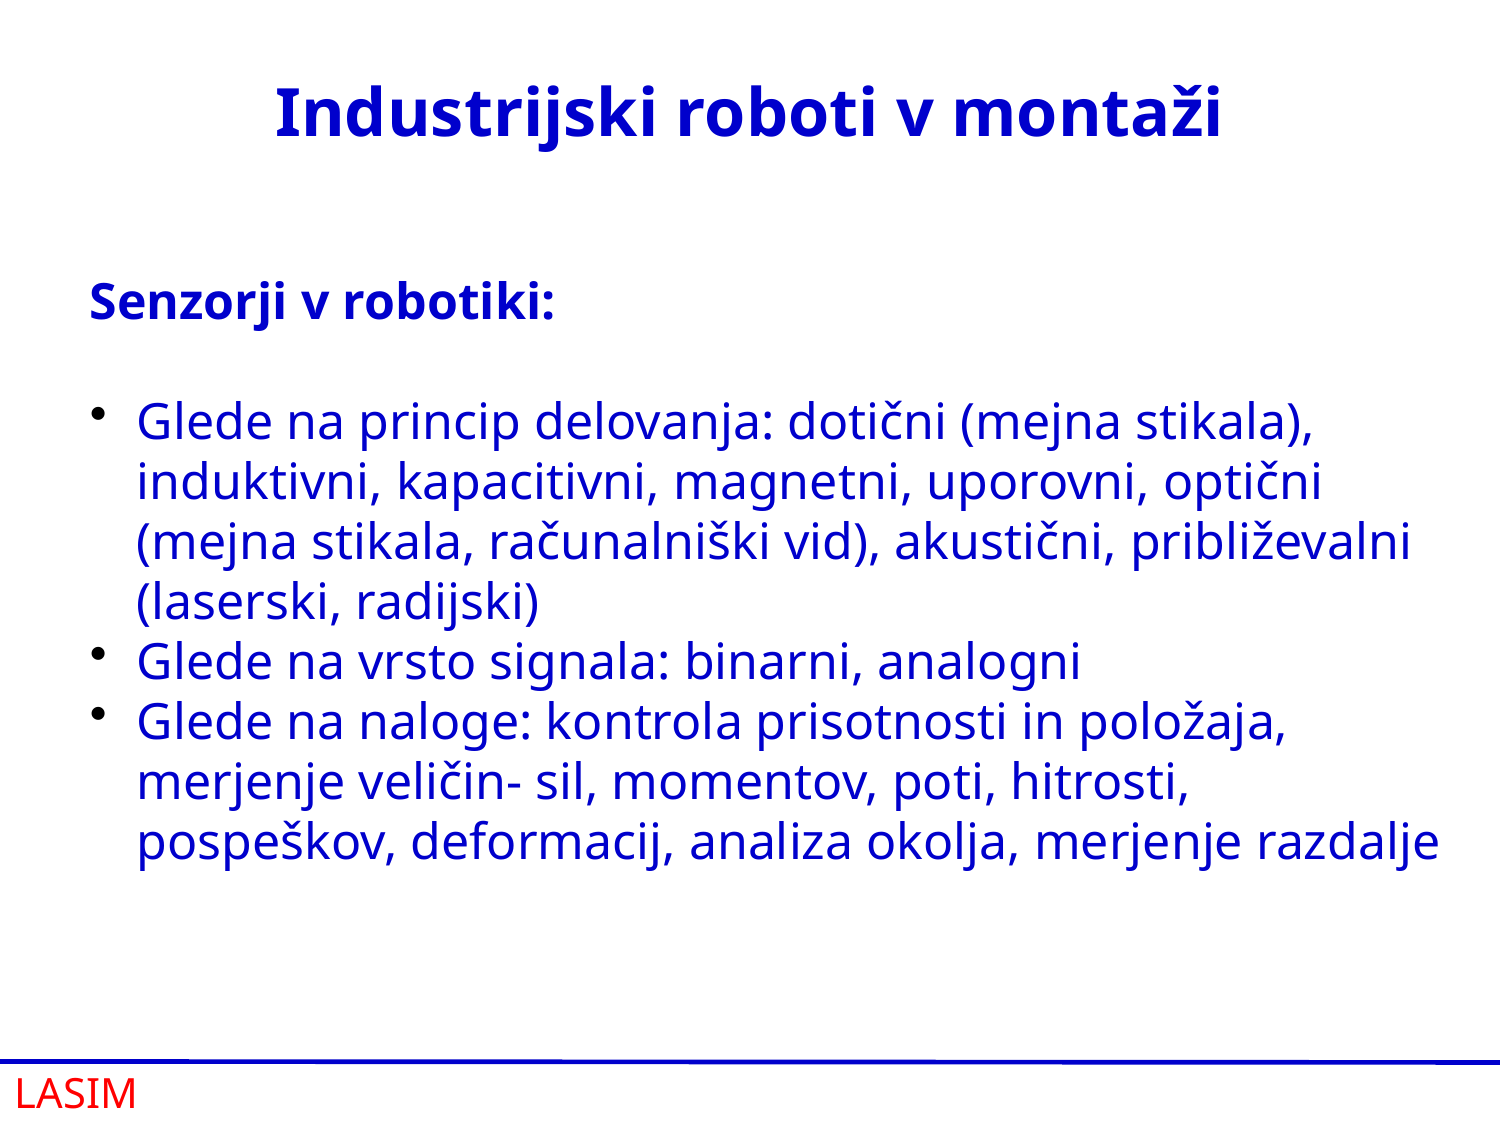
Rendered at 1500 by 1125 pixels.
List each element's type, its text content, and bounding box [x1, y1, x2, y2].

text_box Senzorji v robotiki: Glede na princip delovanja: dotični (mejna stikala), induktivni, kapacitivni, magnetni, uporovni, optični (mejna stikala, računalniški vid), akustični, približevalni (laserski, radijski) Glede na vrsto signala: binarni, analogni Glede na naloge: kontrola prisotnosti in položaja, merjenje veličin- sil, momentov, poti, hitrosti, pospeškov, deformacij, analiza okolja, merjenje razdalje. [75, 262, 1475, 938]
title Industrijski roboti v montaži [112, 62, 1388, 175]
